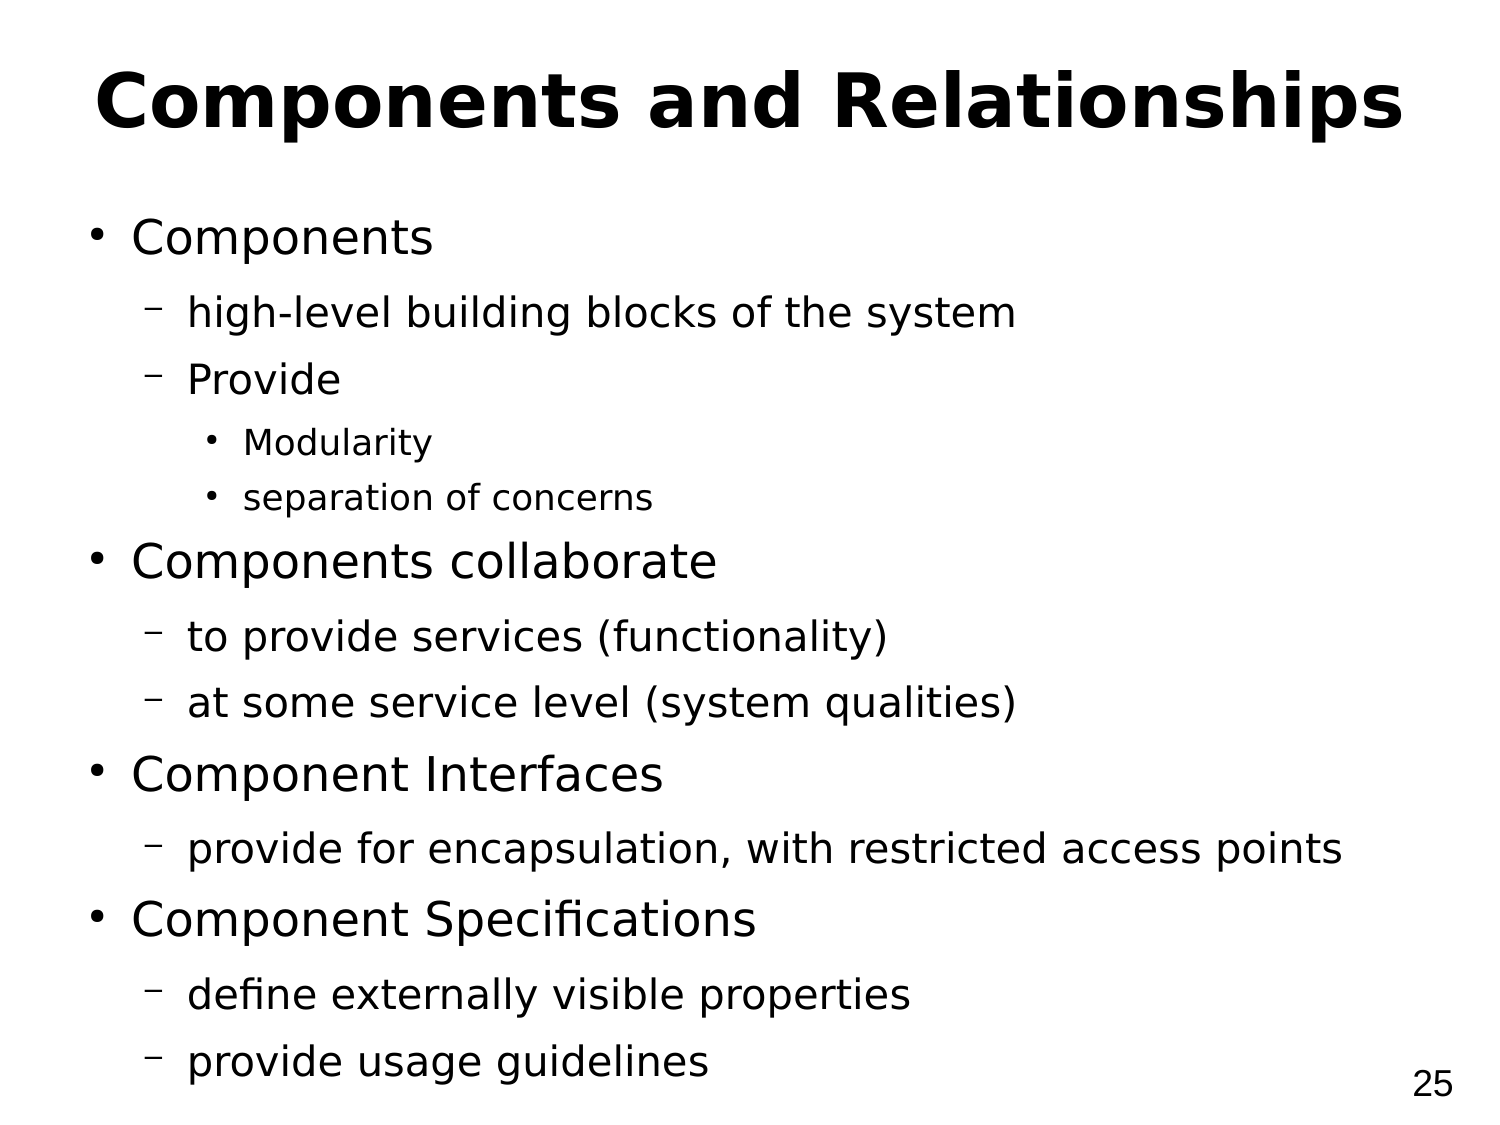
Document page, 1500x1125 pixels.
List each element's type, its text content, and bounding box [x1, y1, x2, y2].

title Components and Relationships [75, 44, 1425, 177]
list Components high-level building blocks of the system Provide Modularity separation of concerns Components collaborate to provide services (functionality) at some service level (system qualities) Component Interfaces provide for encapsulation, with restricted access points Component Specifications define externally visible properties provide usage guidelines [75, 206, 1425, 1093]
